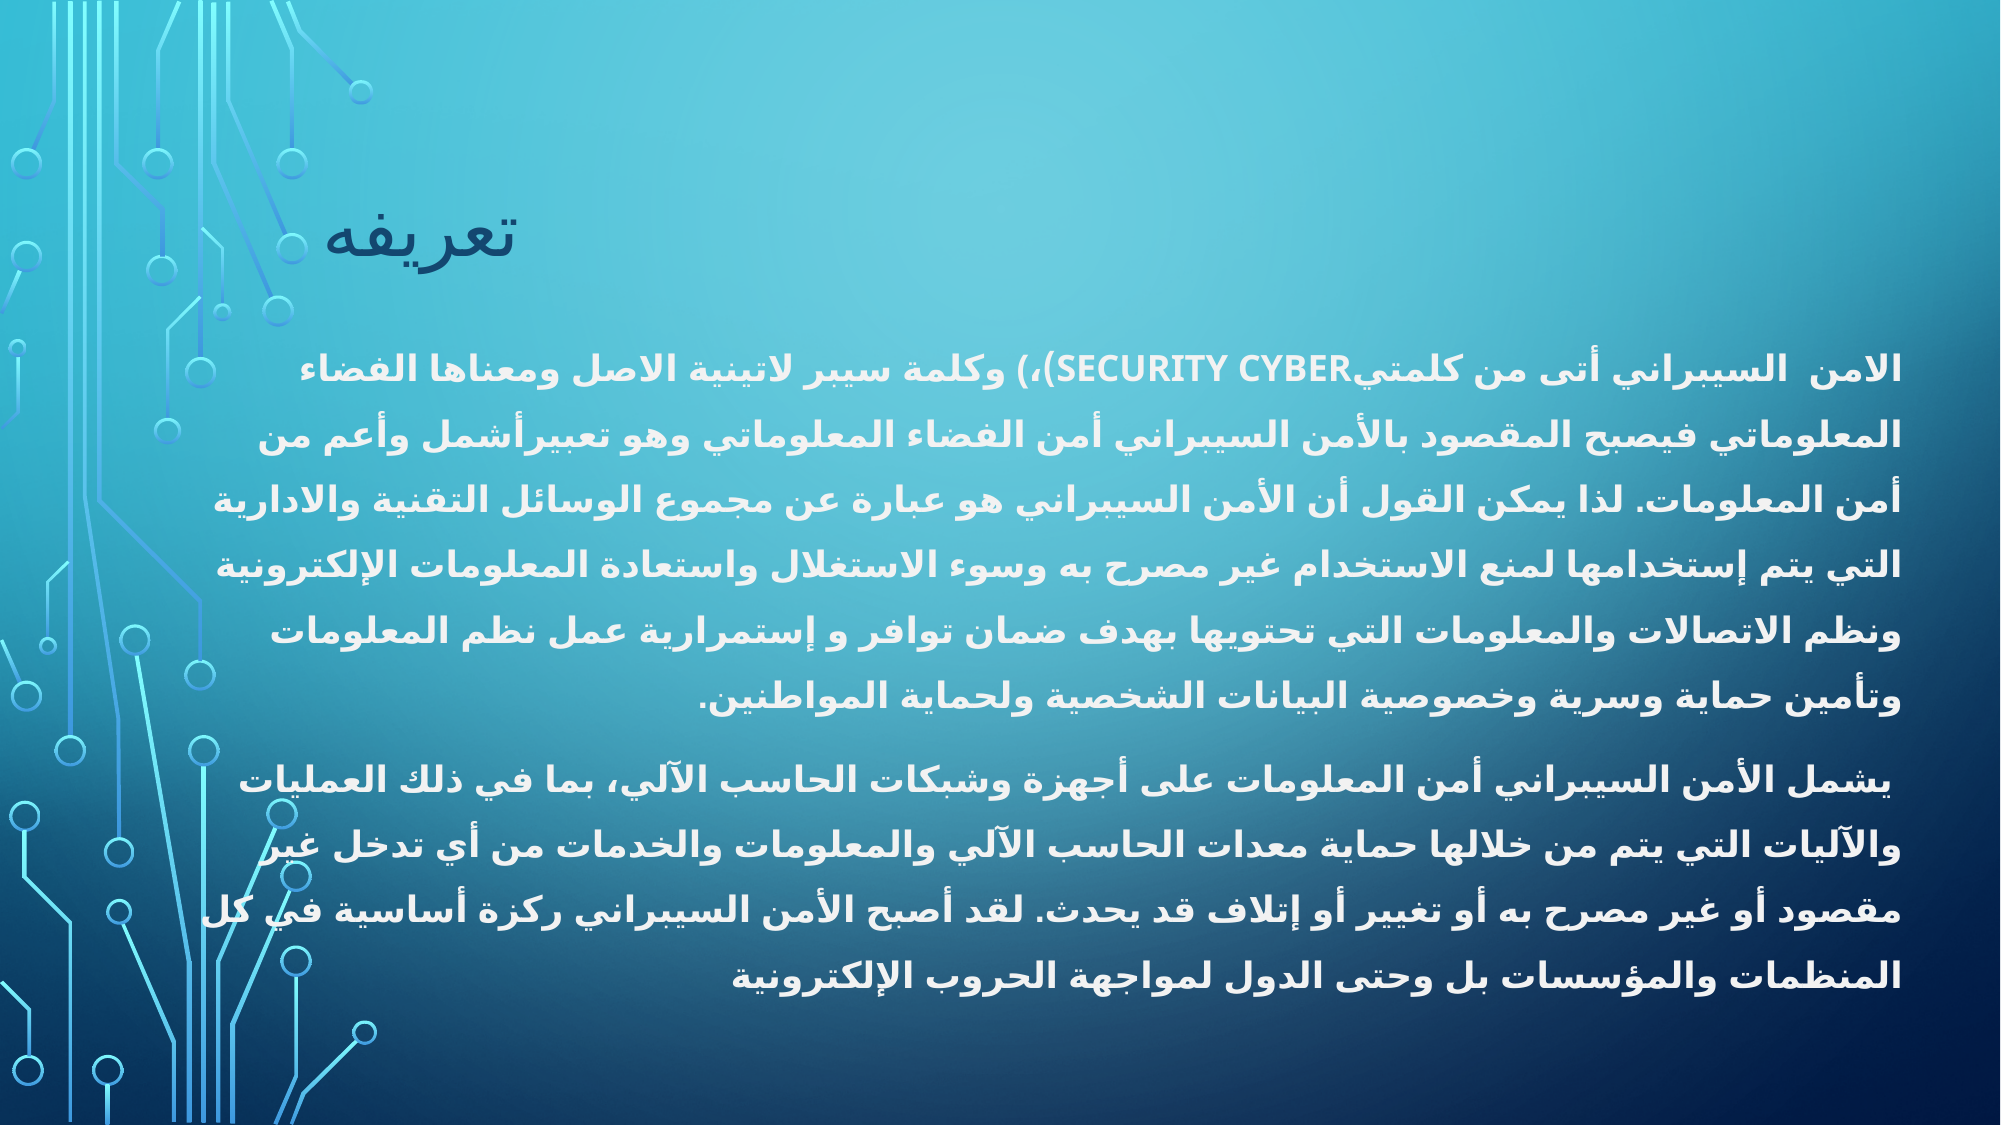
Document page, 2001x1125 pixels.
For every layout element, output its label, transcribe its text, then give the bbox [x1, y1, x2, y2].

title تعريفه [307, 184, 1750, 281]
subtitle الامن السيبراني أتى من كلمتيsecurity Cyber)،) وكلمة سيبر لاتينية الاصل ومعناها الفضاء المعلوماتي فيصبح المقصود بالأمن السيبراني أمن الفضاء المعلوماتي وهو تعبيرأشمل وأعم من أمن المعلومات. لذا يمكن القول أن الأمن السيبراني هو عبارة عن مجموع الوسائل التقنية والادارية التي يتم إستخدامها لمنع الاستخدام غير مصرح به وسوء الاستغلال واستعادة المعلومات الإلكترونية ونظم الاتصالات والمعلومات التي تحتويها بهدف ضمان توافر و إستمرارية عمل نظم المعلومات وتأمين حماية وسرية وخصوصية البيانات الشخصية ولحماية المواطنين. يشمل الأمن السيبراني أمن المعلومات على أجهزة وشبكات الحاسب الآلي، بما في ذلك العمليات والآليات التي يتم من خلالها حماية معدات الحاسب الآلي والمعلومات والخدمات من أي تدخل غير مقصود أو غير مصرح به أو تغيير أو إتلاف قد يحدث. لقد أصبح الأمن السيبراني ركزة أساسية في كل المنظمات والمؤسسات بل وحتى الدول لمواجهة الحروب الإلكترونية [184, 316, 1928, 1014]
